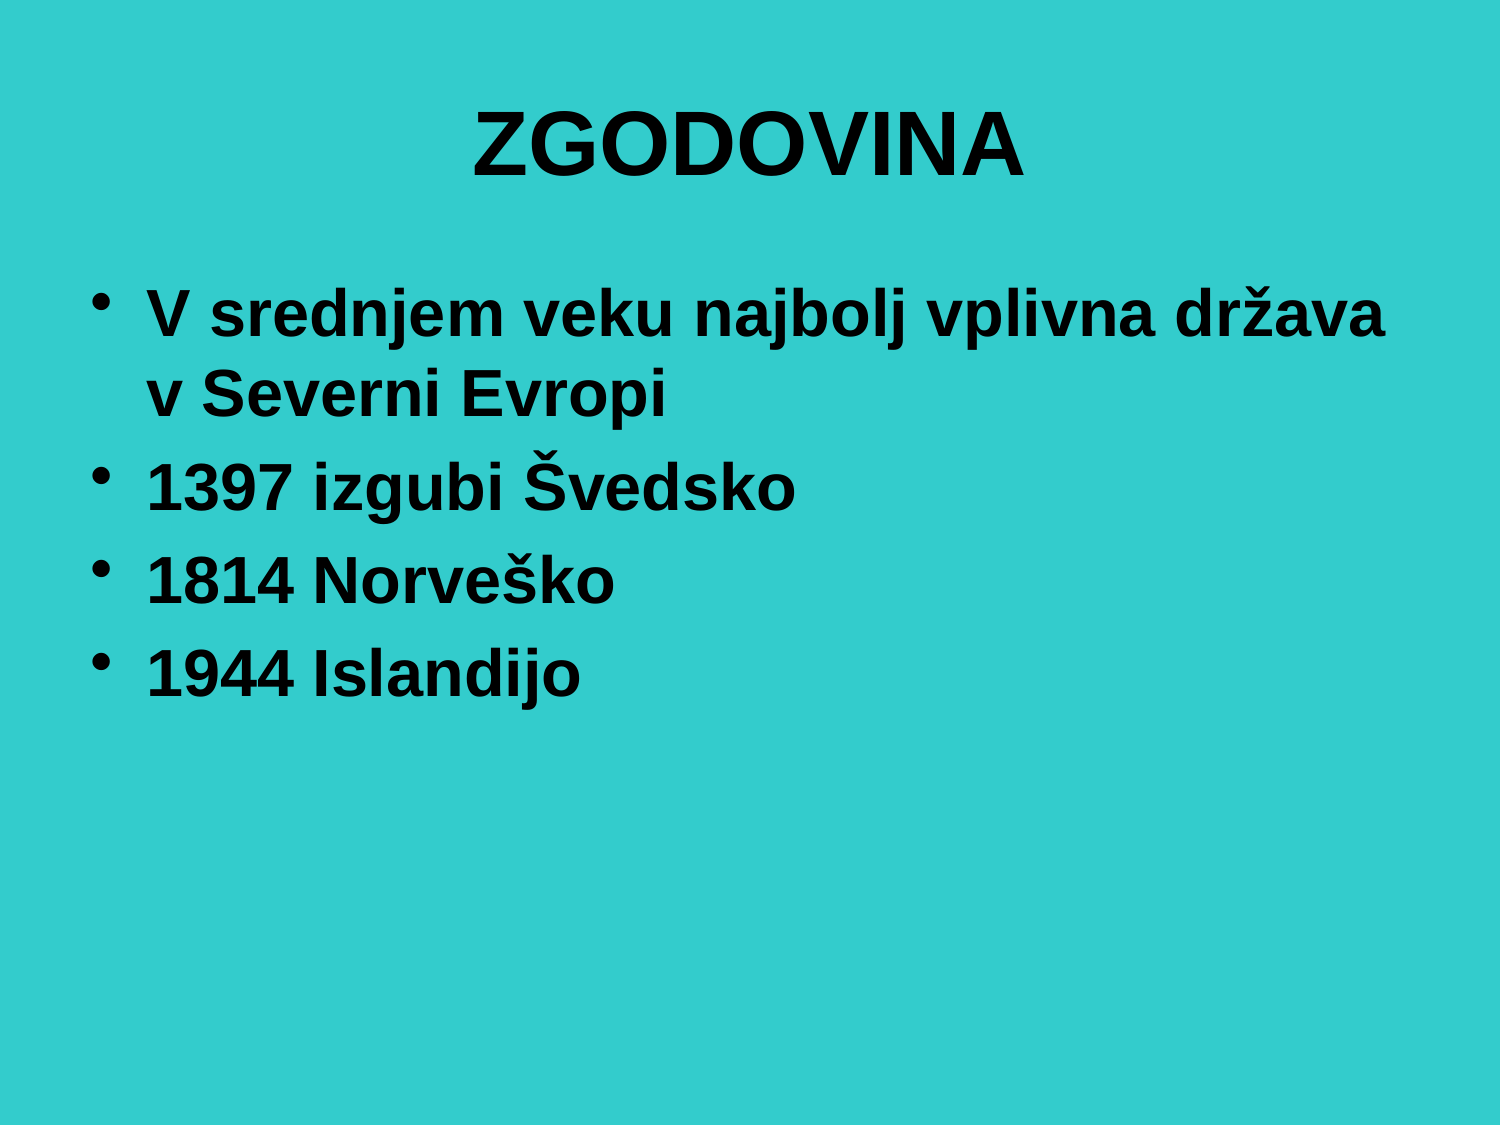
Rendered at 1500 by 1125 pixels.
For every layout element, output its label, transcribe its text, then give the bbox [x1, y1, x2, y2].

list V srednjem veku najbolj vplivna država v Severni Evropi 1397 izgubi Švedsko 1814 Norveško 1944 Islandijo [75, 262, 1425, 1005]
title ZGODOVINA [75, 45, 1425, 233]
